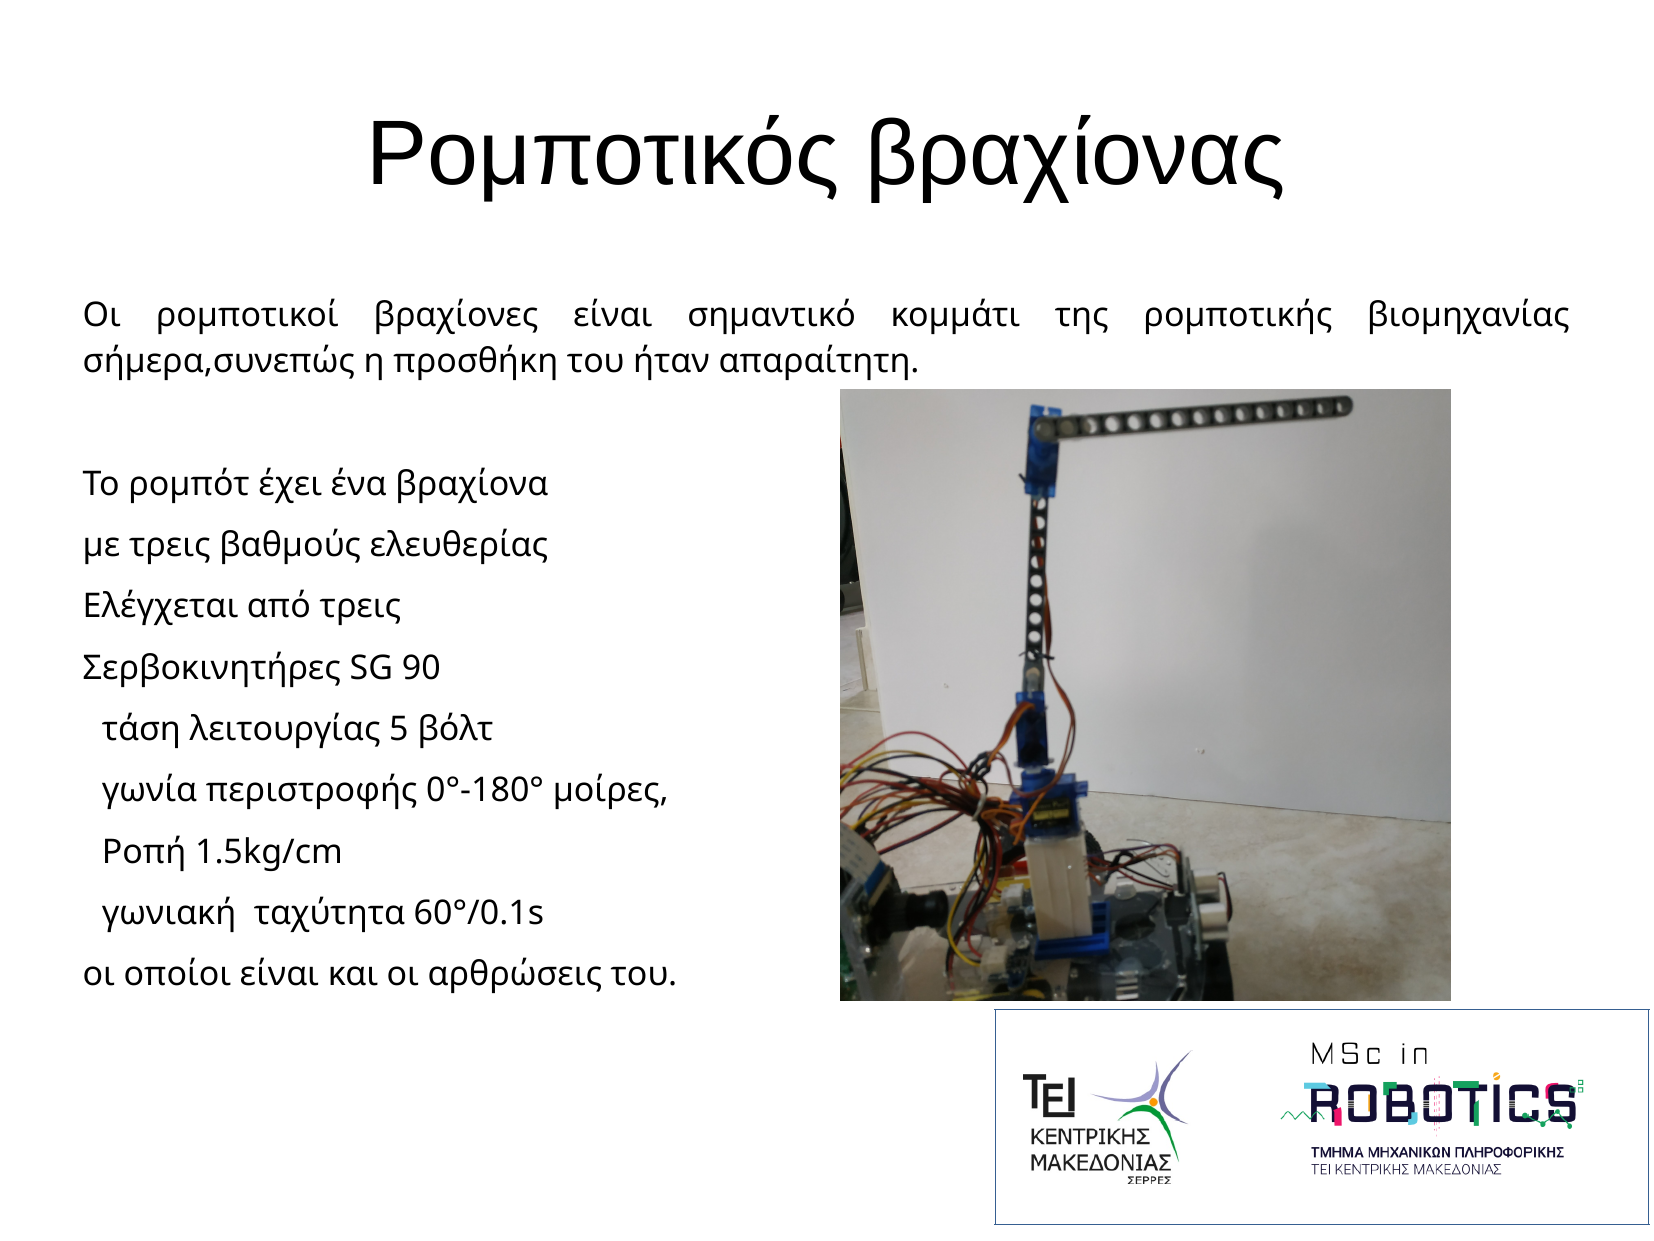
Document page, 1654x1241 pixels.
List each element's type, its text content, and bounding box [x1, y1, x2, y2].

list Οι ρομποτικοί βραχίονες είναι σημαντικό κομμάτι της ρομποτικής βιομηχανίας σήμερα,συνεπώς η προσθήκη του ήταν απαραίτητη. Το ρομπότ έχει ένα βραχίονα με τρεις βαθμούς ελευθερίας Ελέγχεται από τρεις Σερβοκινητήρες SG 90 τάση λειτουργίας 5 βόλτ γωνία περιστροφής 0°-180° μοίρες, Ροπή 1.5kg/cm γωνιακή ταχύτητα 60°/0.1s οι οποίοι είναι και οι αρθρώσεις του. [82, 290, 1571, 1010]
picture [990, 1003, 1654, 1228]
title Ρομποτικός βραχίονας [82, 49, 1571, 257]
